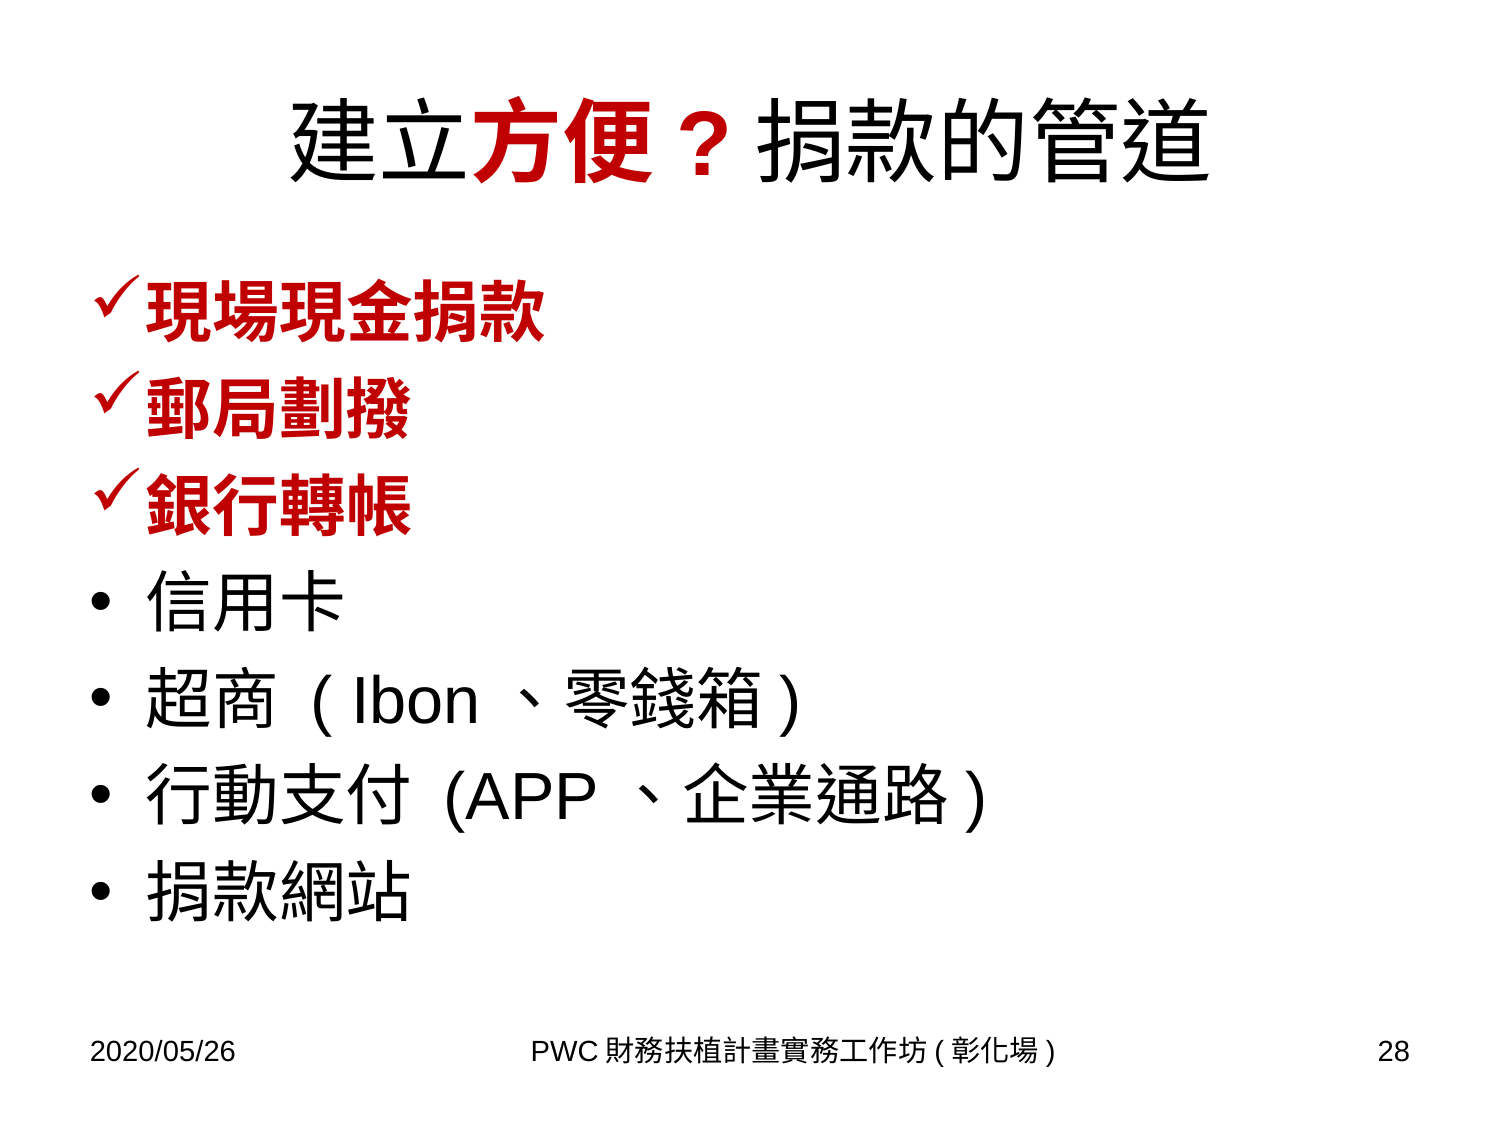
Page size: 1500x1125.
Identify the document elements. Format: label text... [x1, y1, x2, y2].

text_box 2020/05/26 [74, 1024, 426, 1103]
text_box <編號> [1074, 1024, 1426, 1103]
text_box PWC財務扶植計畫實務工作坊(彰化場) [512, 1024, 1074, 1103]
text_box 現場現金捐款 郵局劃撥 銀行轉帳 信用卡 超商 ( Ibon、零錢箱) 行動支付 (APP、企業通路) 捐款網站 [75, 262, 1426, 1005]
text_box 建立方便?捐款的管道 [75, 45, 1426, 233]
